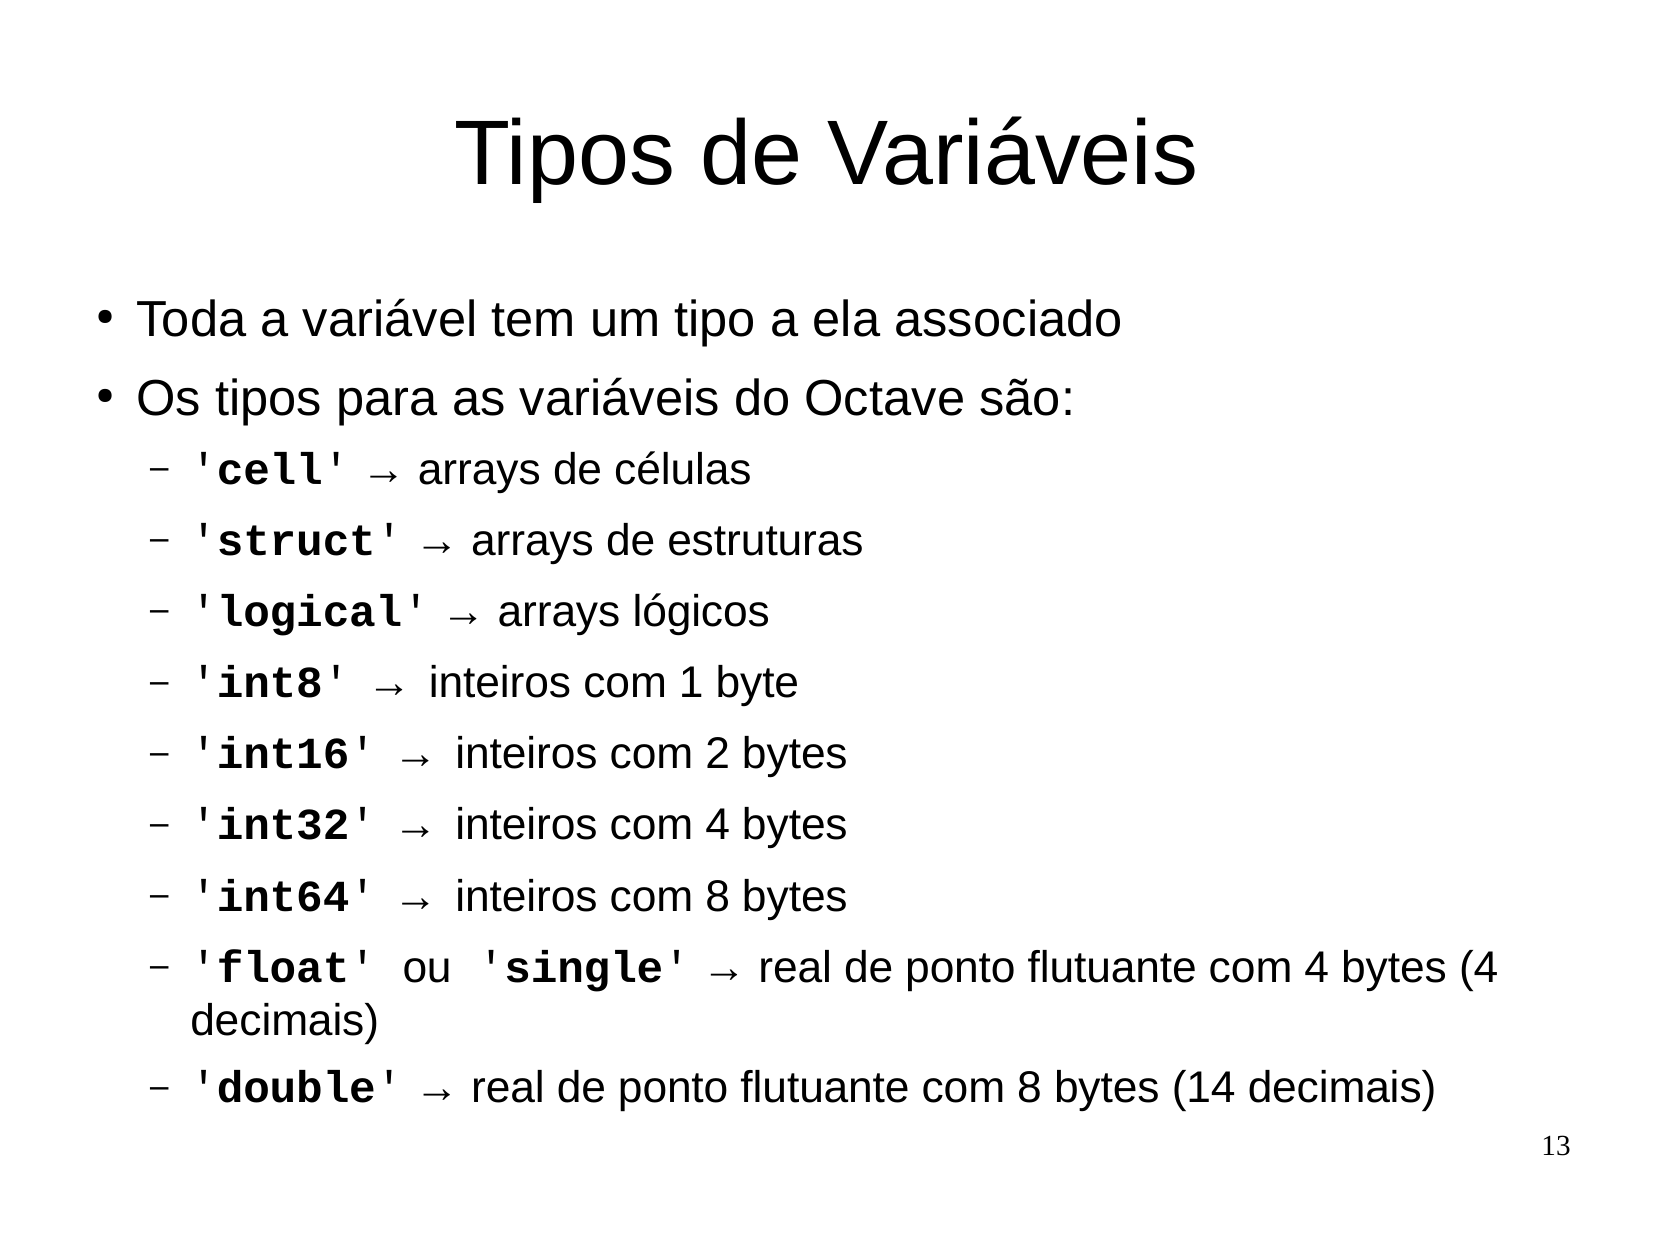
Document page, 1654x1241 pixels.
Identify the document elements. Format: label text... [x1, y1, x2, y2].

list Toda a variável tem um tipo a ela associado Os tipos para as variáveis do Octave são: 'cell' → arrays de células 'struct' → arrays de estruturas 'logical' → arrays lógicos 'int8' → inteiros com 1 byte 'int16' → inteiros com 2 bytes 'int32' → inteiros com 4 bytes 'int64' → inteiros com 8 bytes 'float' ou 'single' → real de ponto flutuante com 4 bytes (4 decimais) 'double' → real de ponto flutuante com 8 bytes (14 decimais) [82, 290, 1571, 1123]
title Tipos de Variáveis [82, 49, 1571, 257]
